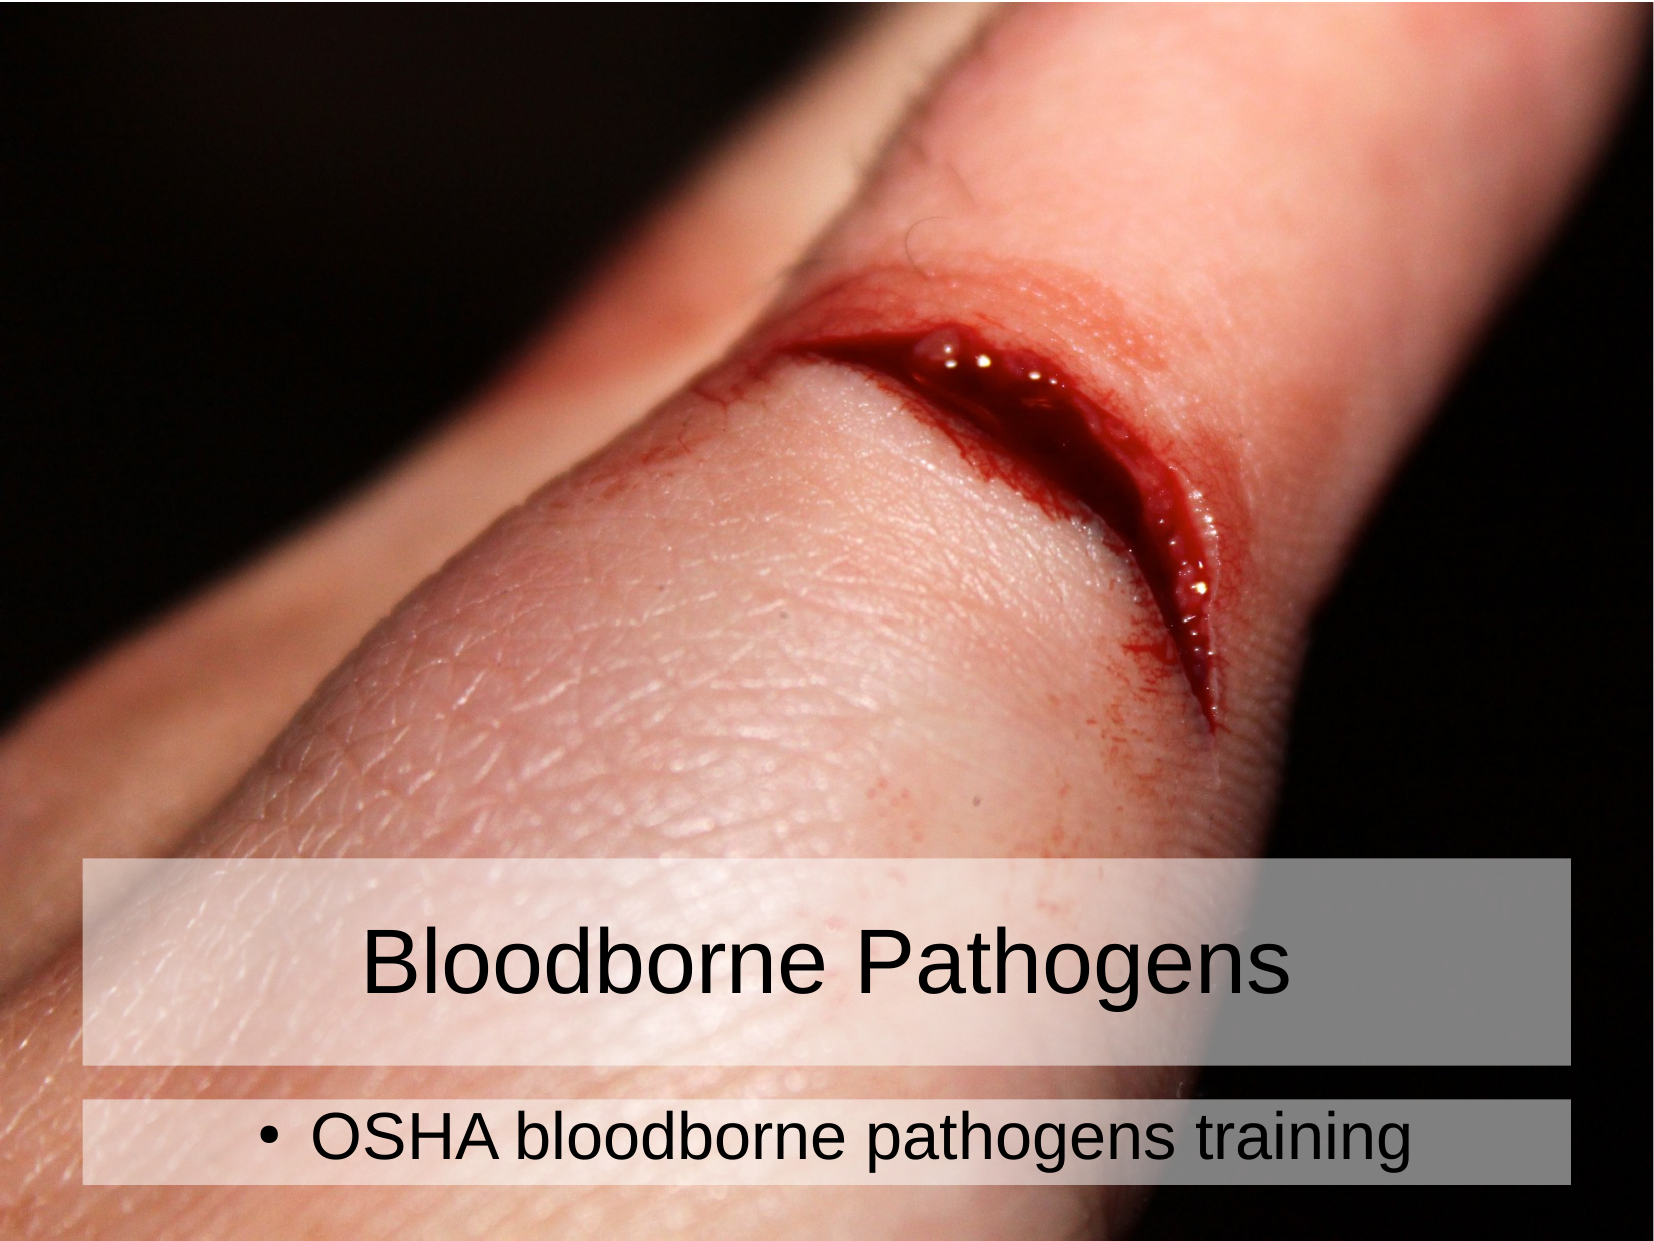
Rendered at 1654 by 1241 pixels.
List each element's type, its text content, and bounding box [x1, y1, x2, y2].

picture [0, 2, 1654, 1241]
list OSHA bloodborne pathogens training [82, 1099, 1571, 1185]
title Bloodborne Pathogens [82, 858, 1571, 1066]
